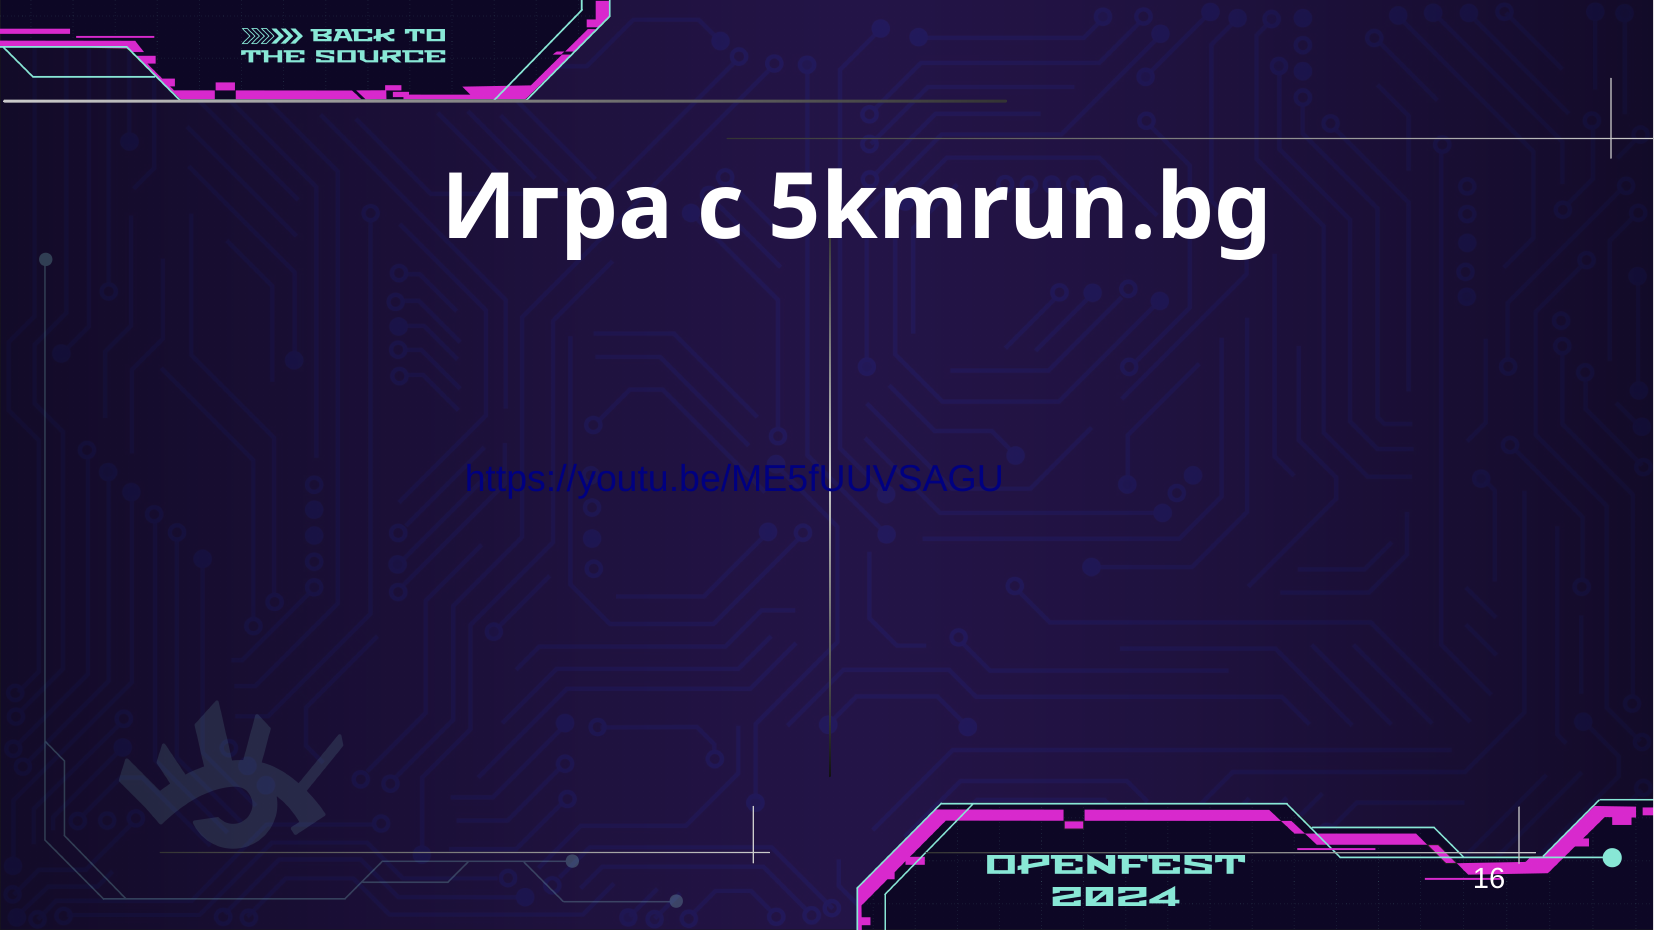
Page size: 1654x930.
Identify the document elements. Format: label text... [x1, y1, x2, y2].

picture [0, 0, 1654, 930]
text_box https://youtu.be/ME5fUUVSAGU [450, 449, 1375, 538]
title Игра с 5kmrun.bg [75, 138, 1640, 268]
